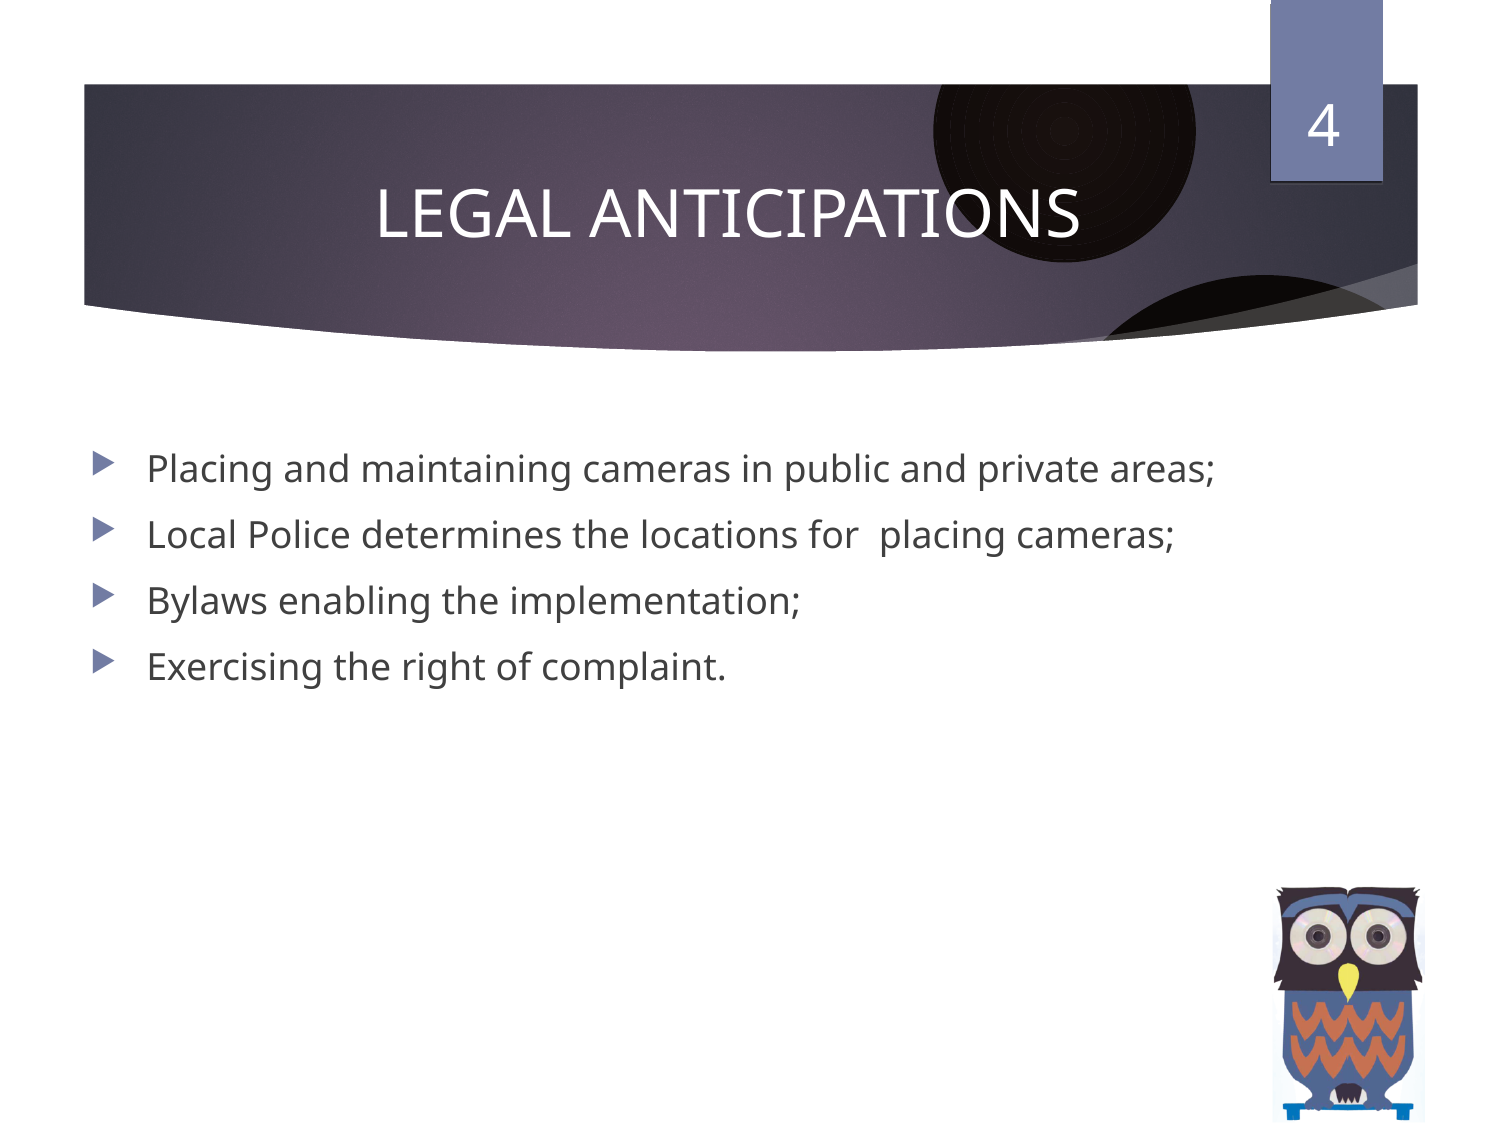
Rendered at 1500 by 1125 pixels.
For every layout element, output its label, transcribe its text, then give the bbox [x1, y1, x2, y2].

title LEGAL ANTICIPATIONS [275, 152, 1183, 269]
text_box [1259, 48, 1390, 175]
list Placing and maintaining cameras in public and private areas; Local Police determines the locations for placing cameras; Bylaws enabling the implementation; Exercising the right of complaint. [75, 437, 1413, 1088]
picture [1272, 862, 1426, 1125]
